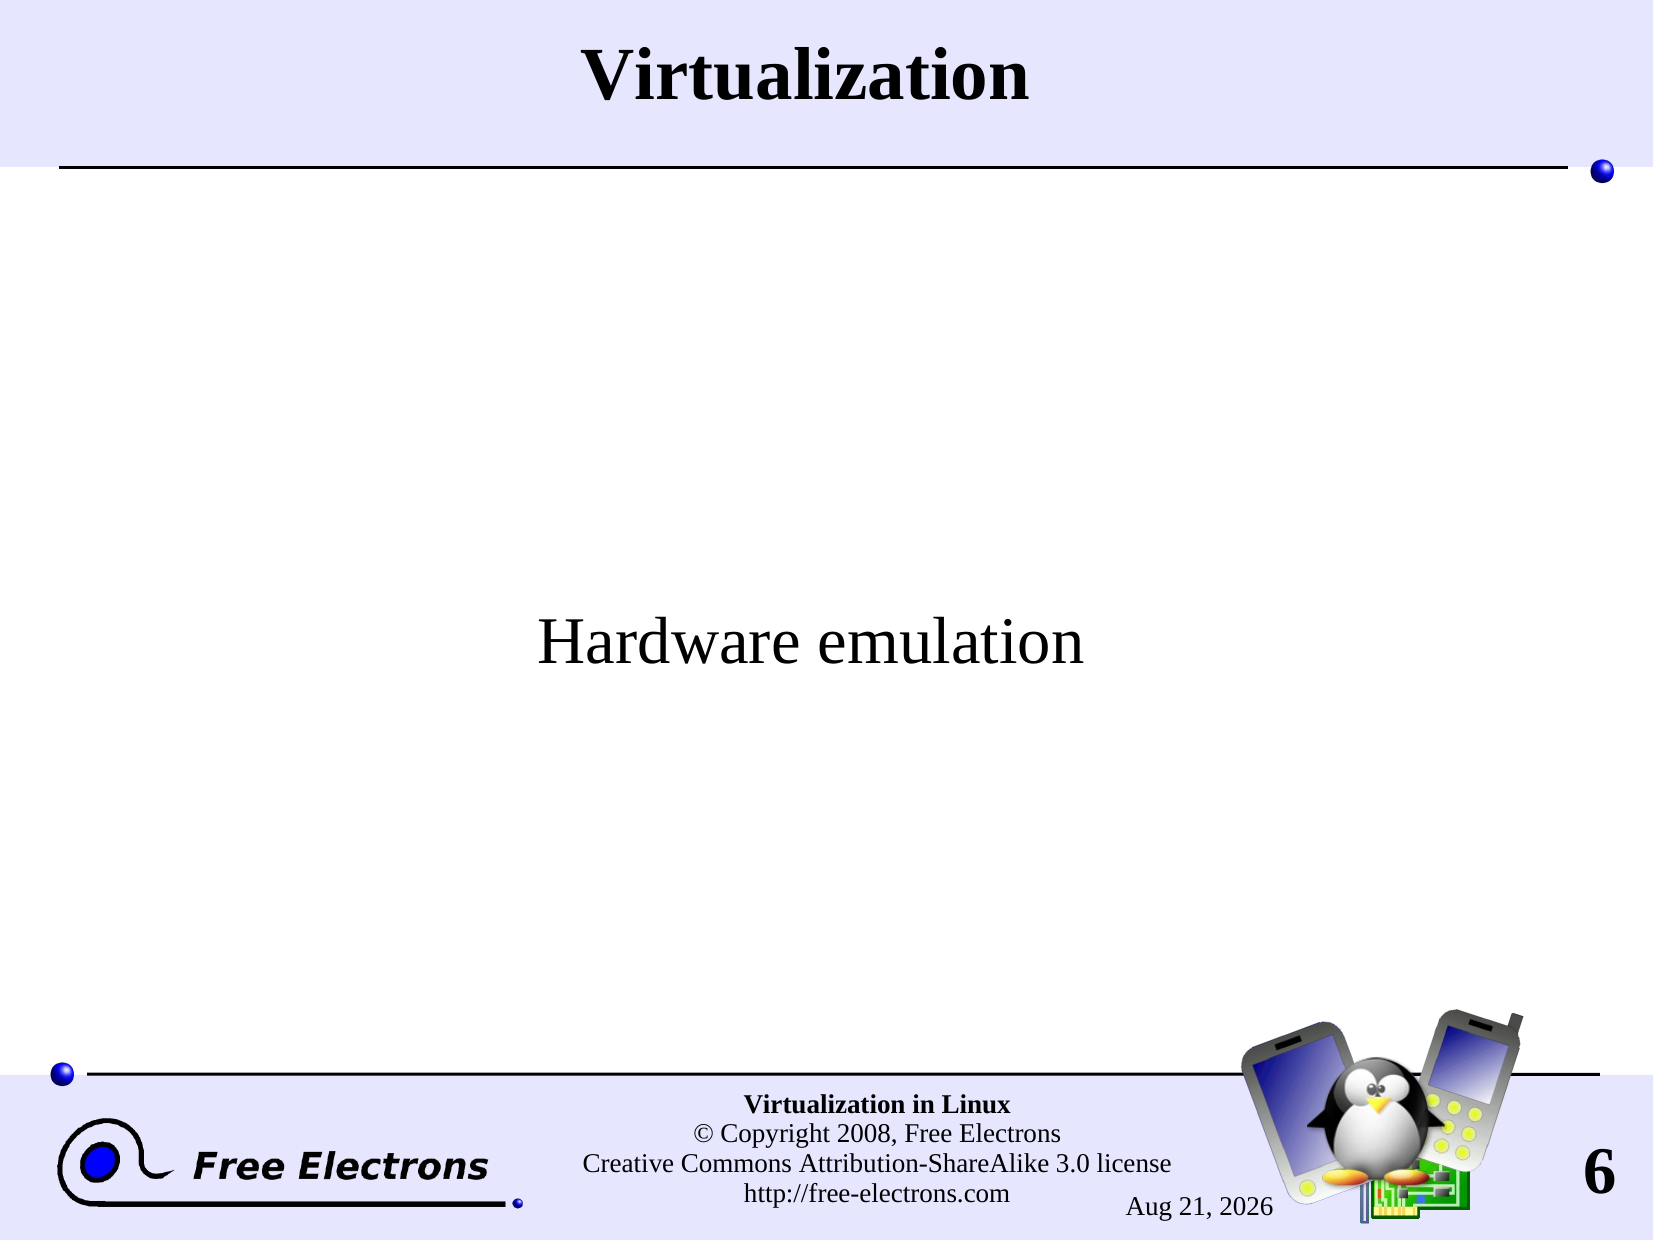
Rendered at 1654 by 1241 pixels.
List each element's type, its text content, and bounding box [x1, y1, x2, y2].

picture [1231, 1007, 1538, 1241]
picture [50, 1107, 527, 1216]
subtitle Hardware emulation [105, 216, 1518, 1066]
title Virtualization [60, 25, 1551, 124]
